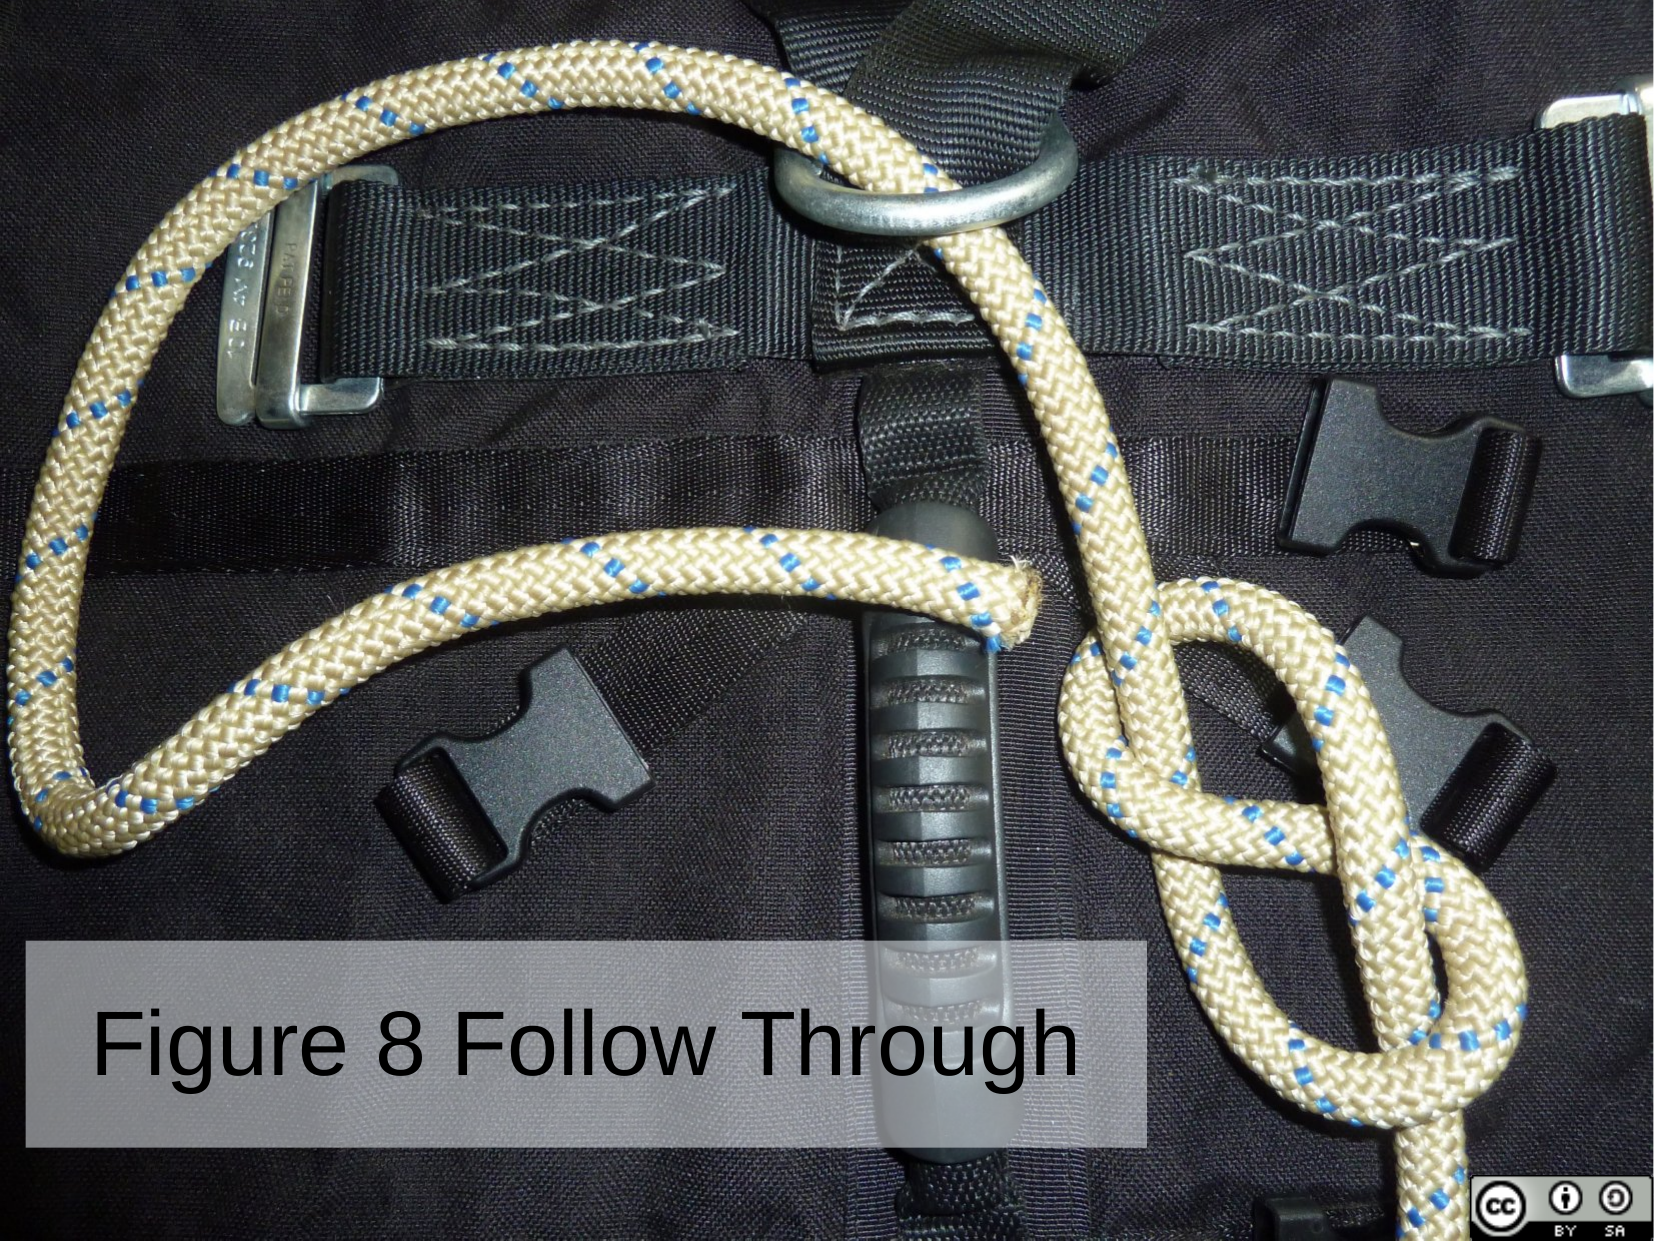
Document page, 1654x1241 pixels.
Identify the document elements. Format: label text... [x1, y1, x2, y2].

title Figure 8 Follow Through [25, 940, 1147, 1148]
picture [0, 0, 1654, 1241]
